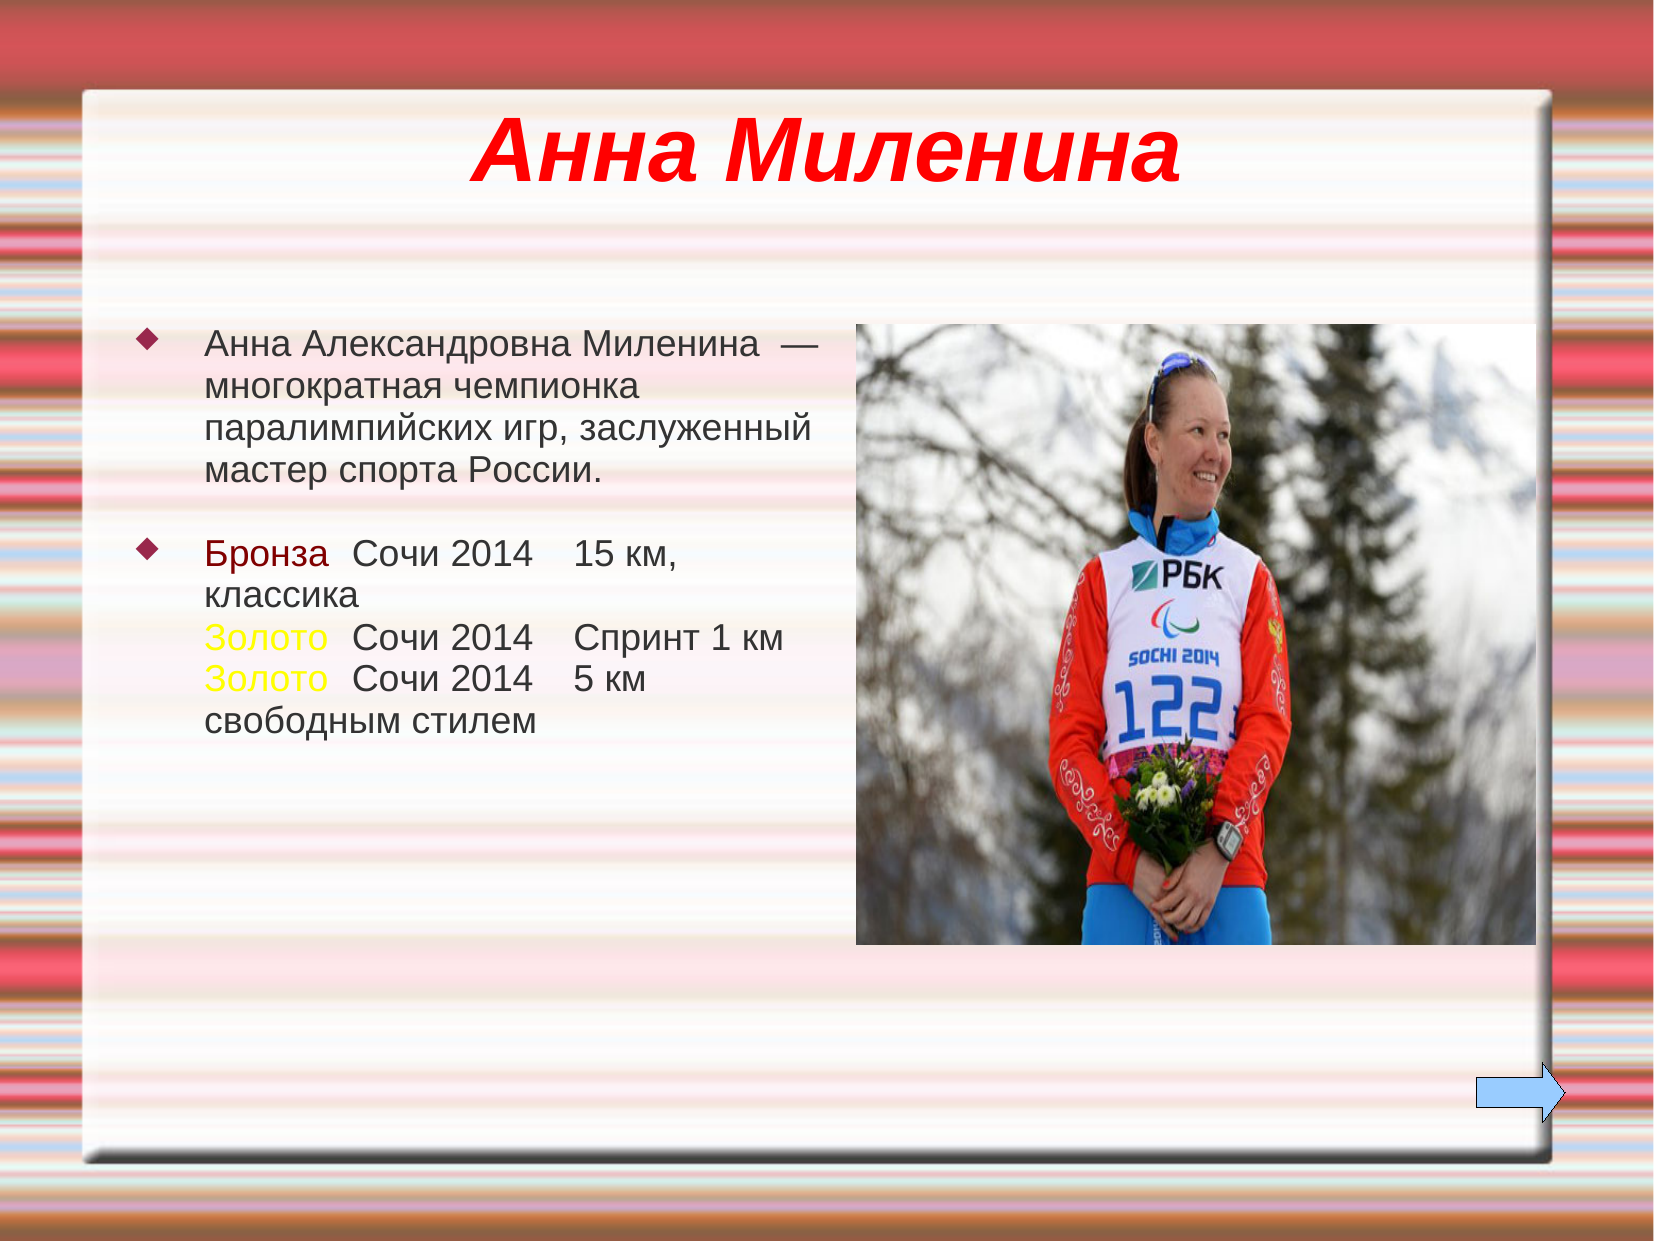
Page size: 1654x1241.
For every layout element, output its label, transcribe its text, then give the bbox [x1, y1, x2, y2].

text_box [1476, 1062, 1566, 1123]
title Анна Миленина [121, 53, 1534, 247]
picture [0, 0, 1654, 1241]
list Анна Александровна Миленина — многократная чемпионка паралимпийских игр, заслуженный мастер спорта России. Бронза Сочи 2014 15 км, классика Золото Сочи 2014 Спринт 1 км Золото Сочи 2014 5 км свободным стилем [121, 322, 824, 1118]
